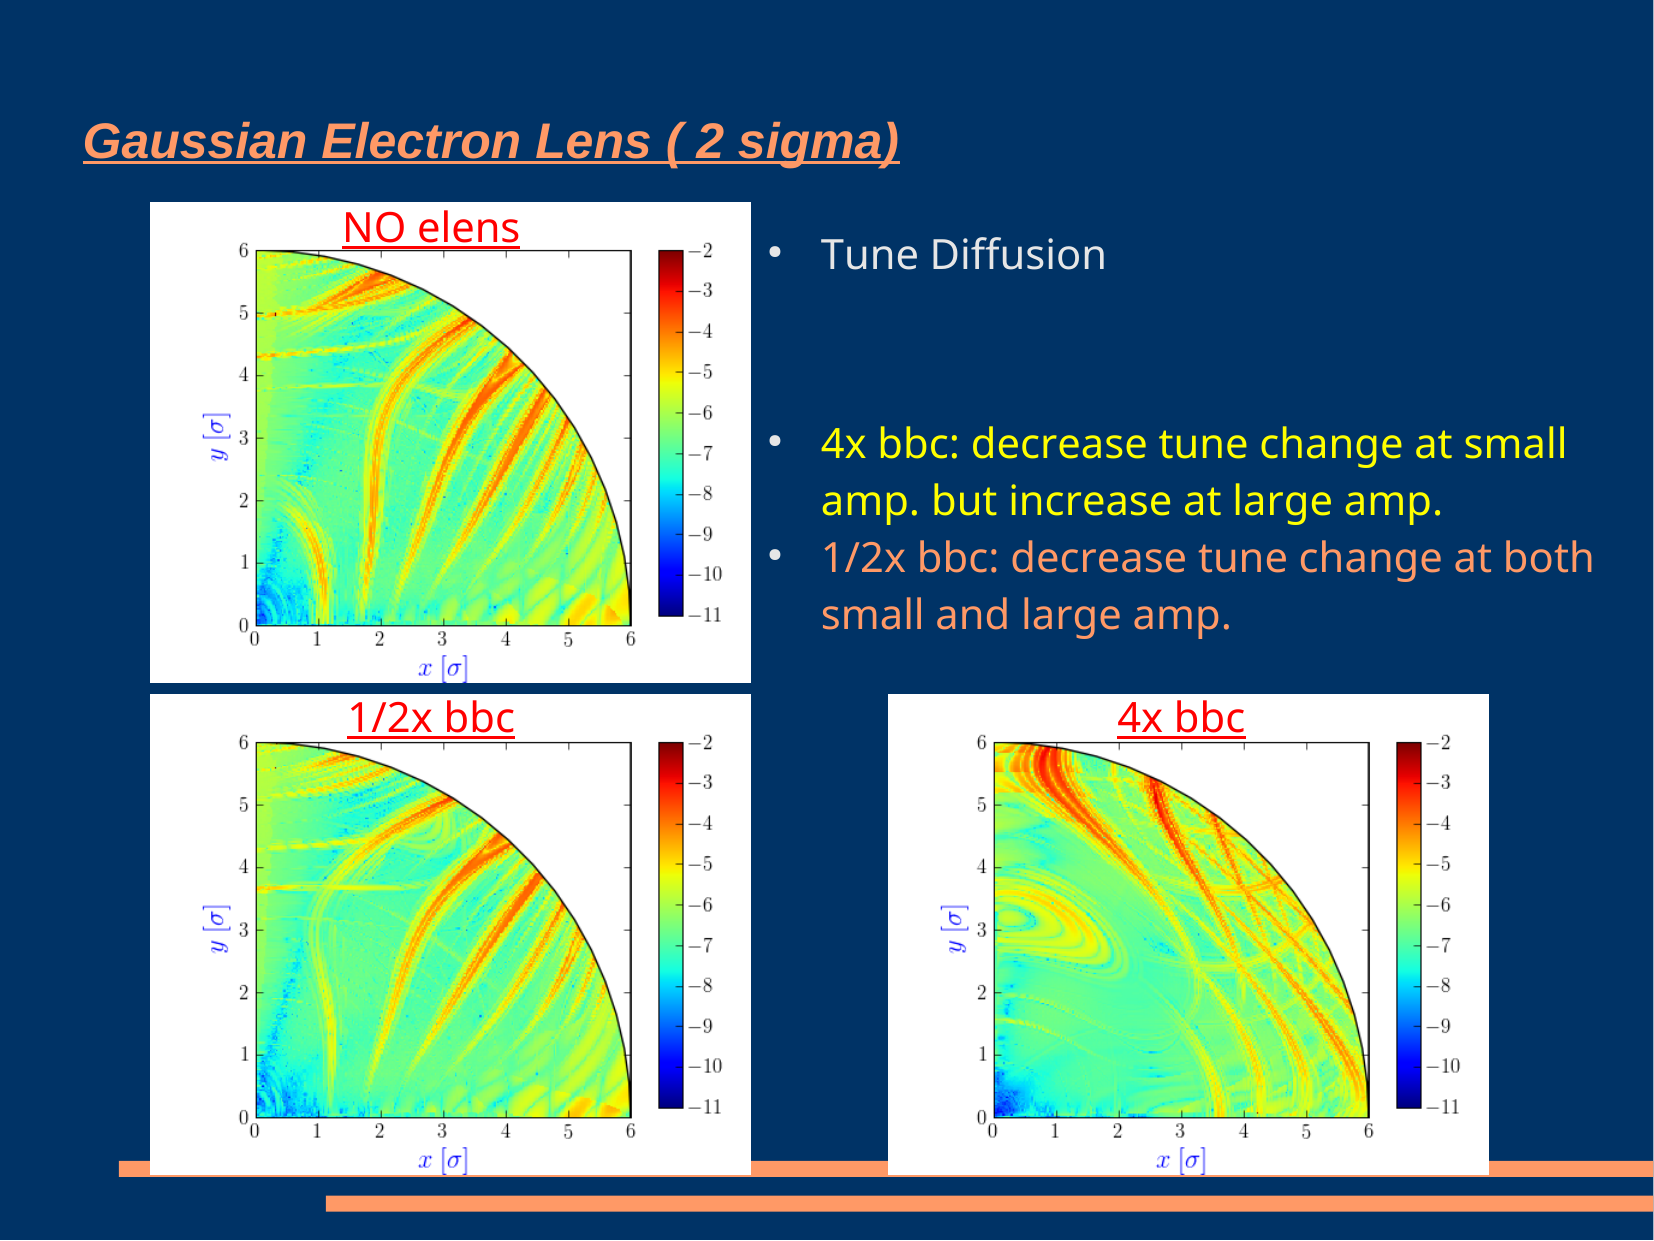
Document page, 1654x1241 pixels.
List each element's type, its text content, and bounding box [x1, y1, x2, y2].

picture [150, 694, 751, 1175]
picture [150, 202, 751, 683]
list Tune Diffusion [750, 225, 1613, 376]
list 4x bbc [1012, 687, 1351, 770]
picture [888, 694, 1489, 1175]
list NO elens [262, 197, 601, 279]
list 4x bbc: decrease tune change at small amp. but increase at large amp. 1/2x bbc: decrease tune change at both small and large amp. [750, 414, 1613, 648]
list 1/2x bbc [262, 687, 601, 770]
title Gaussian Electron Lens ( 2 sigma) [82, 56, 1571, 226]
